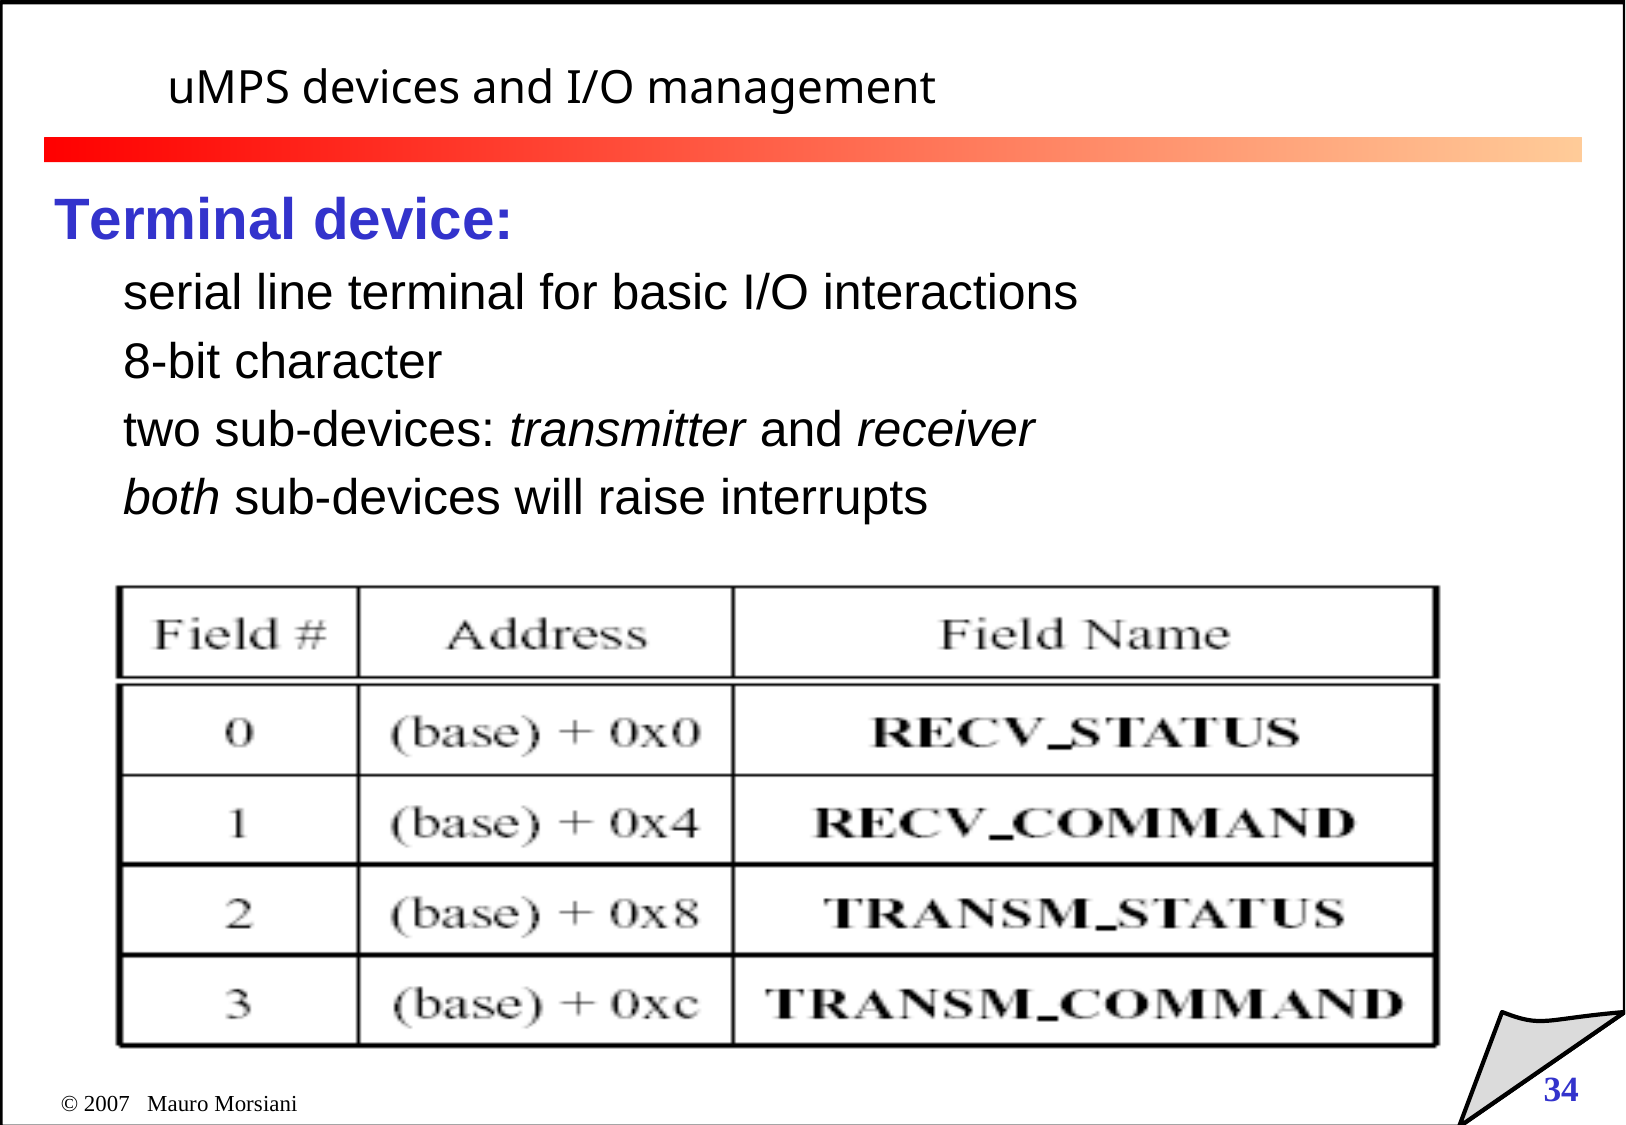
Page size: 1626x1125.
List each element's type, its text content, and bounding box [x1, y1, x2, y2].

list Terminal device: serial line terminal for basic I/O interactions 8-bit character two sub-devices: transmitter and receiver both sub-devices will raise interrupts [54, 187, 1569, 1059]
title uMPS devices and I/O management [37, 44, 1587, 130]
picture [107, 579, 1458, 1056]
